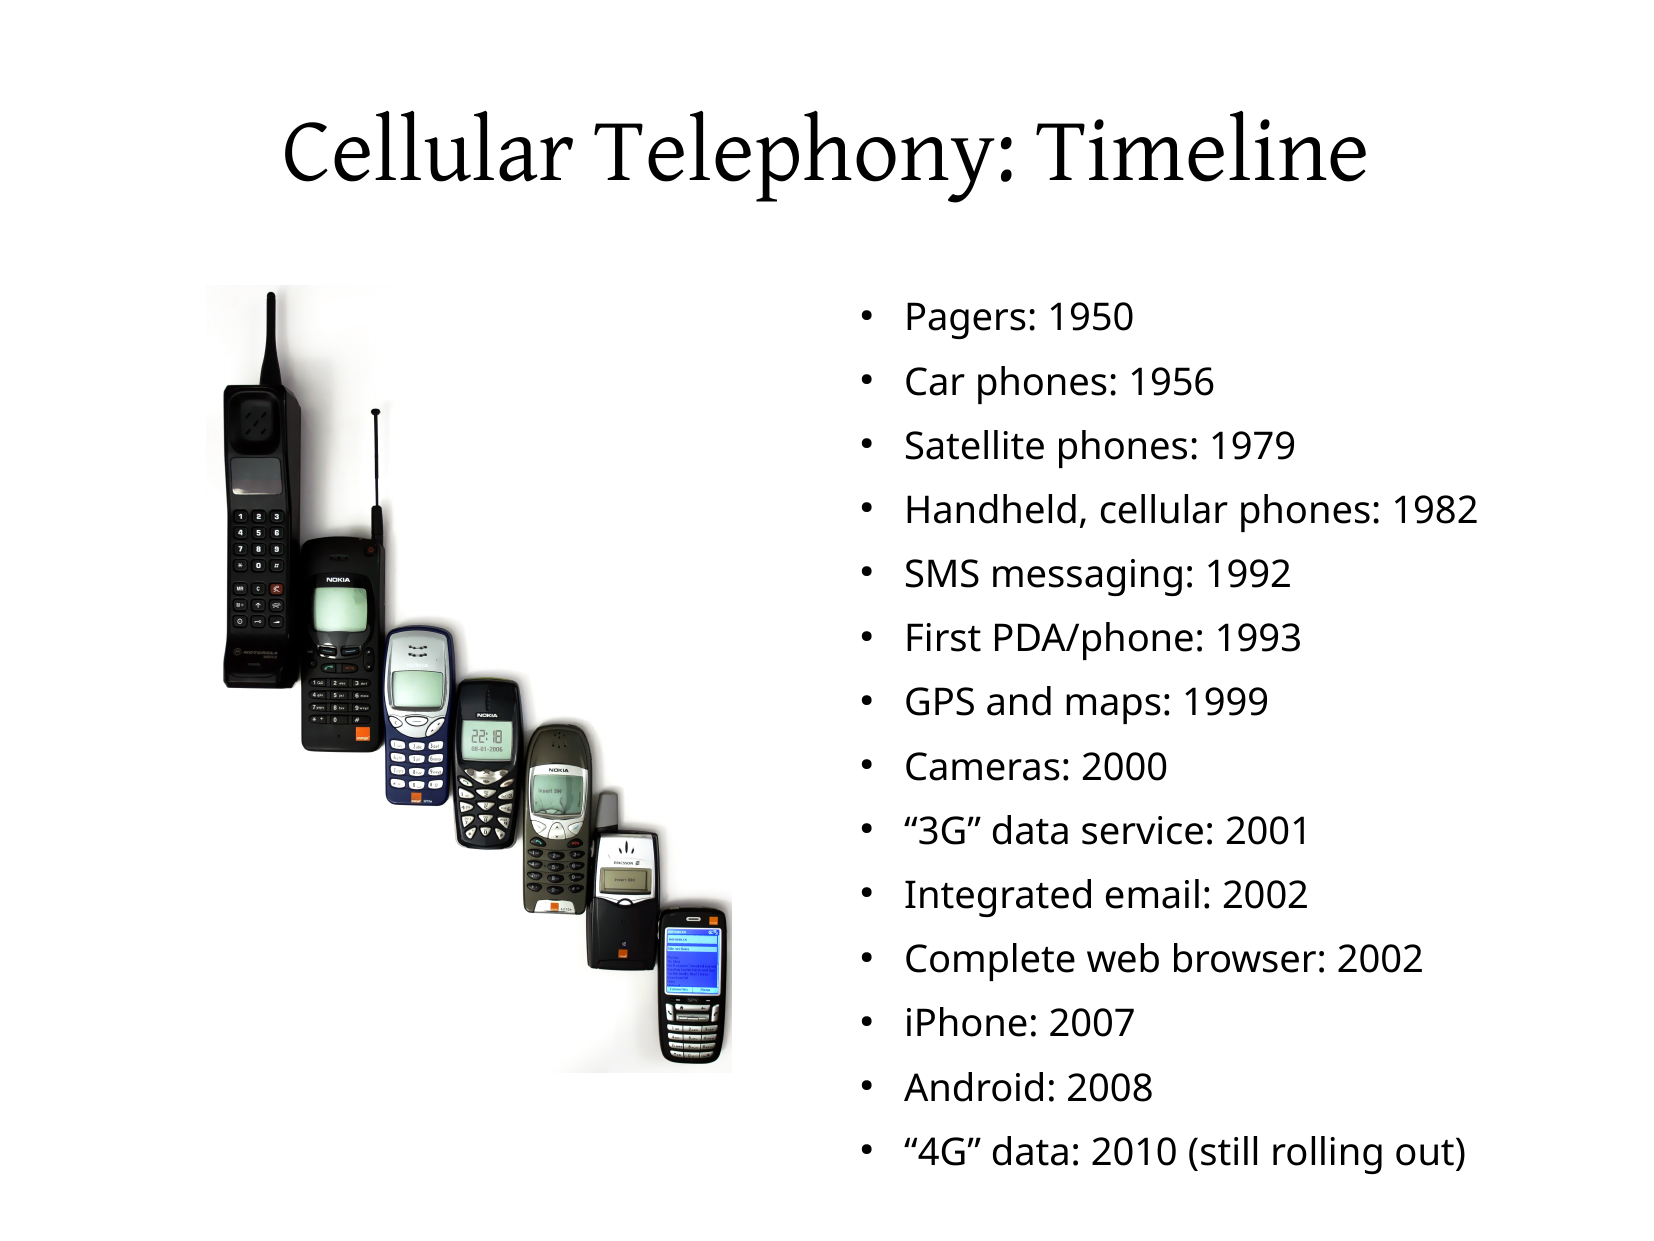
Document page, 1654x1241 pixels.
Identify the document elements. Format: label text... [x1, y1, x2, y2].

title Cellular Telephony: Timeline [82, 49, 1571, 257]
picture [206, 285, 732, 1073]
list Pagers: 1950 Car phones: 1956 Satellite phones: 1979 Handheld, cellular phones: 1982 SMS messaging: 1992 First PDA/phone: 1993 GPS and maps: 1999 Cameras: 2000 “3G” data service: 2001 Integrated email: 2002 Complete web browser: 2002 iPhone: 2007 Android: 2008 “4G” data: 2010 (still rolling out) [845, 290, 1606, 1186]
